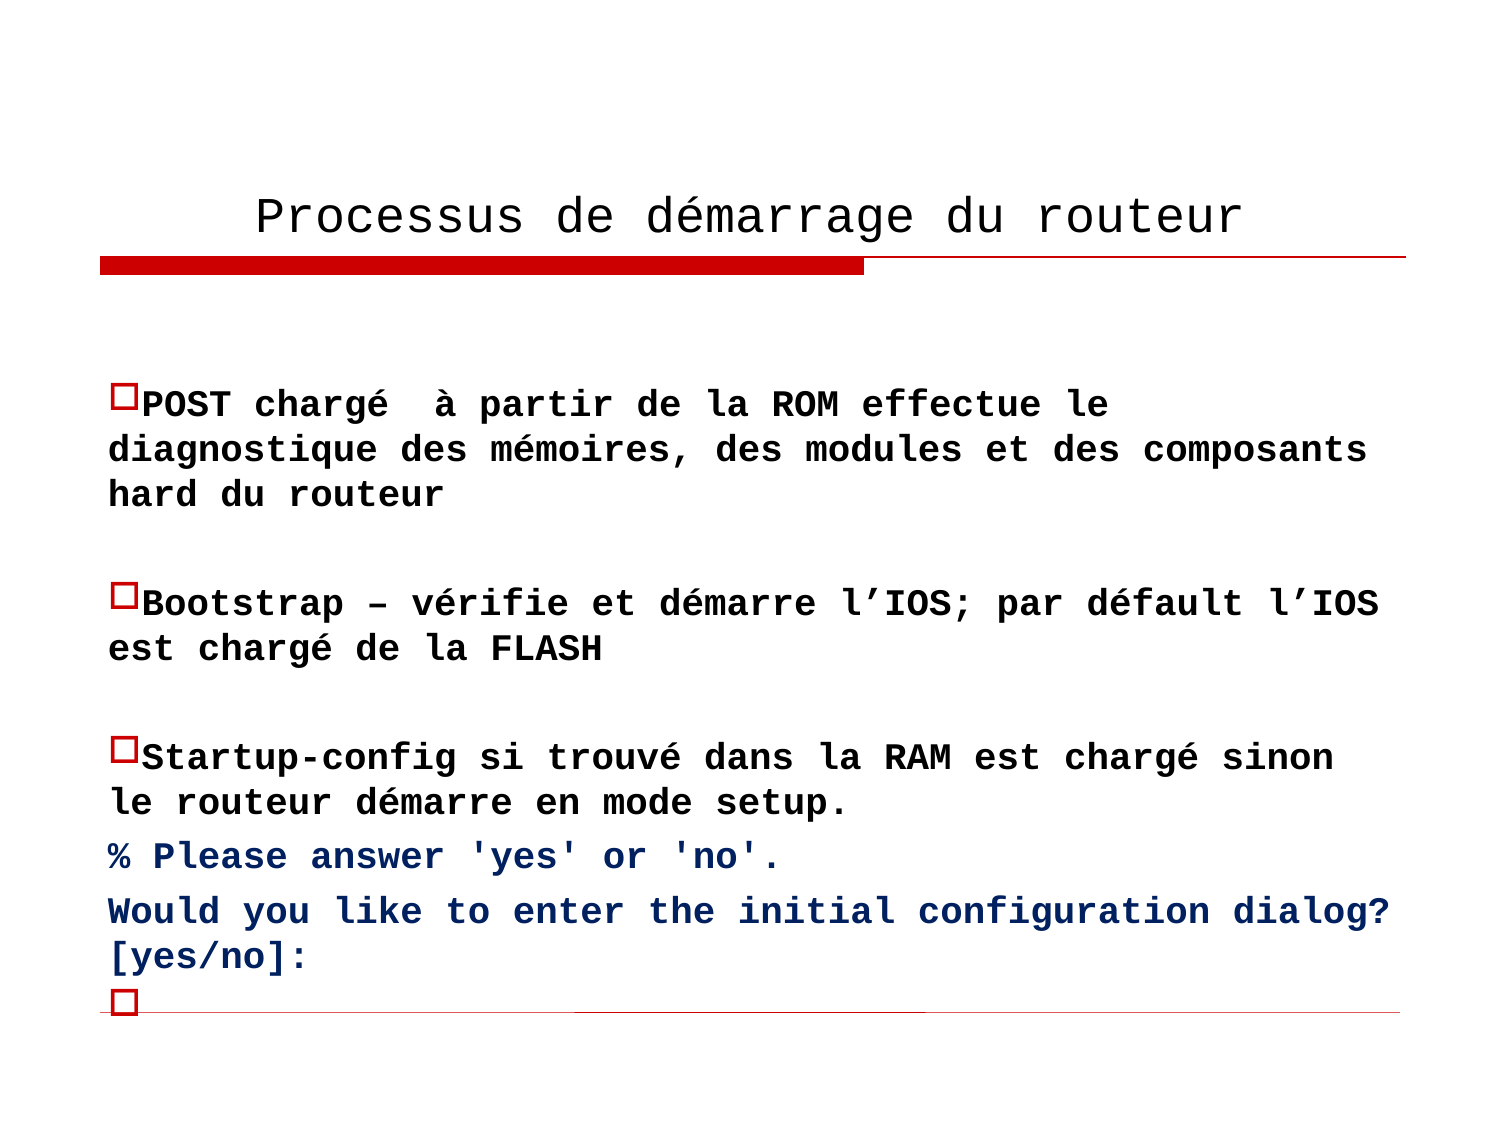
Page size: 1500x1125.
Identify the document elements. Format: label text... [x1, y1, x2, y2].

list POST chargé à partir de la ROM effectue le diagnostique des mémoires, des modules et des composants hard du routeur Bootstrap – vérifie et démarre l’IOS; par défault l’IOS est chargé de la FLASH Startup-config si trouvé dans la RAM est chargé sinon le routeur démarre en mode setup. % Please answer 'yes' or 'no'. Would you like to enter the initial configuration dialog? [yes/no]: [92, 287, 1406, 1037]
title Processus de démarrage du routeur [94, 50, 1407, 250]
